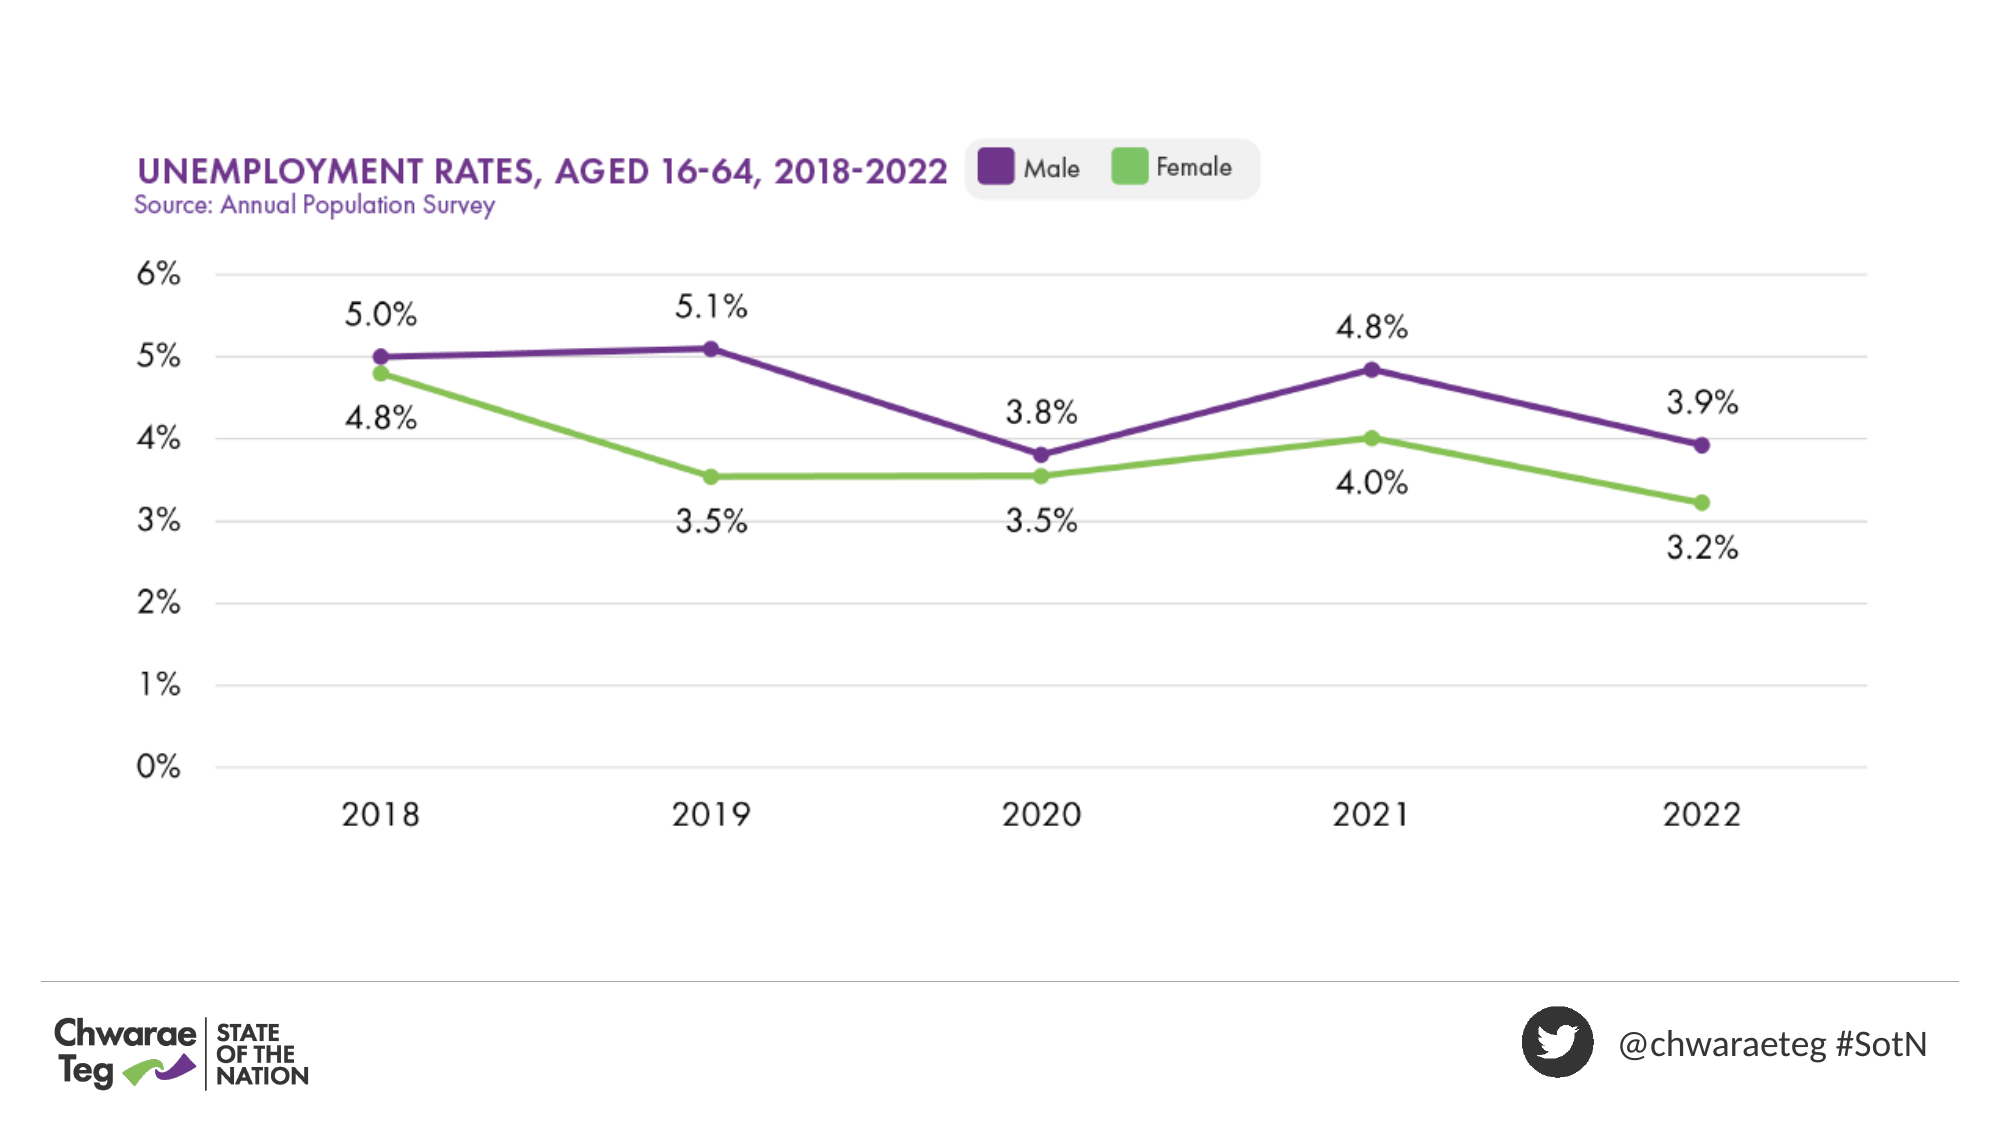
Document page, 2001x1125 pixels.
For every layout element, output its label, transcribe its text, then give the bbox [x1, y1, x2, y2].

picture [18, 998, 352, 1104]
picture [85, 117, 1915, 929]
picture [1514, 998, 1602, 1085]
text_box @chwaraeteg #SotN [1601, 1011, 1983, 1072]
